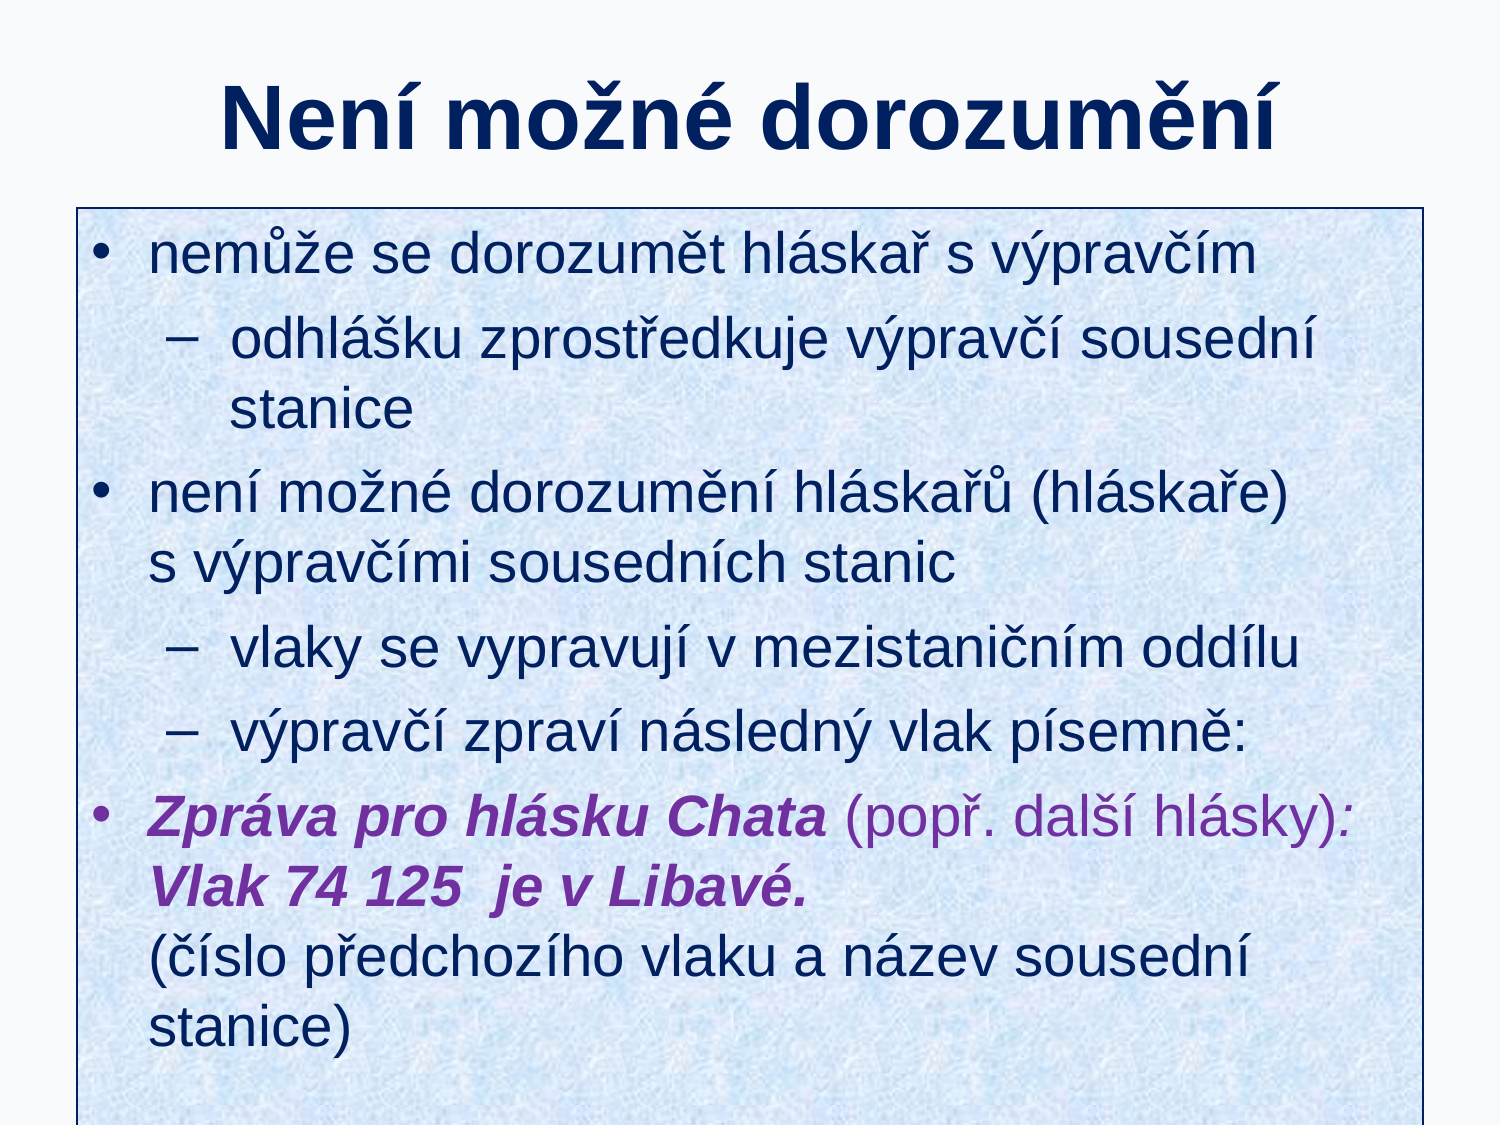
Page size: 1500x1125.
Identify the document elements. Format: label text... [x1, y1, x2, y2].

title Není možné dorozumění [76, 18, 1424, 207]
list nemůže se dorozumět hláskař s výpravčím odhlášku zprostředkuje výpravčí sousední stanice není možné dorozumění hláskařů (hláskaře) s výpravčími sousedních stanic vlaky se vypravují v mezistaničním oddílu výpravčí zpraví následný vlak písemně: Zpráva pro hlásku Chata (popř. další hlásky): Vlak 74 125 je v Libavé. (číslo předchozího vlaku a název sousední stanice) [76, 207, 1424, 1125]
